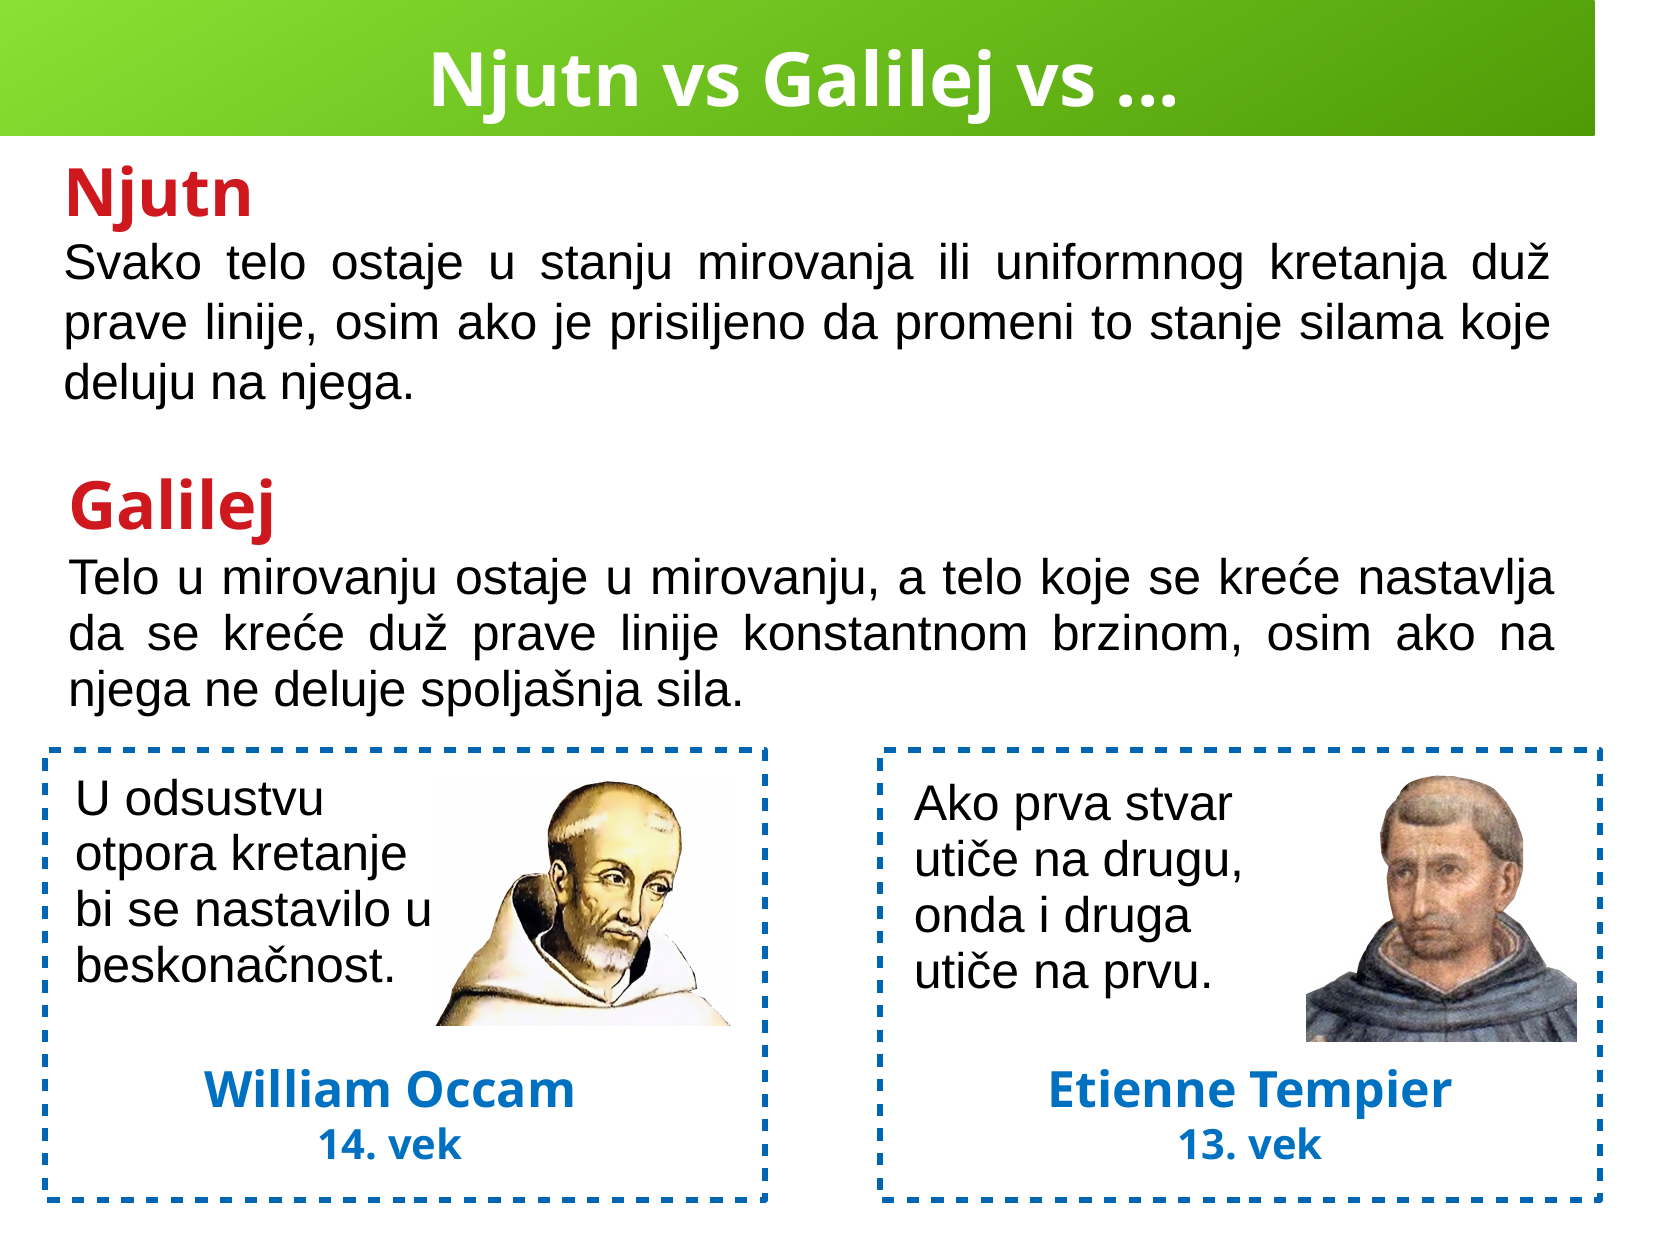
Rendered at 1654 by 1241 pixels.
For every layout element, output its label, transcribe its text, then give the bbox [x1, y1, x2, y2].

text_box Njutn Svako telo ostaje u stanju mirovanja ili uniformnog kretanja duž prave linije, osim ako je prisiljeno da promeni to stanje silama koje deluju na njega. [13, 141, 1567, 418]
text_box Galilej Telo u mirovanju ostaje u mirovanju, a telo koje se kreće nastavlja da se kreće duž prave linije konstantnom brzinom, osim ako na njega ne deluje spoljašnja sila. [53, 451, 1570, 712]
picture [451, 779, 736, 1026]
text_box William Occam 14. vek [105, 1050, 676, 1176]
text_box Njutn vs Galilej vs ... [217, 23, 1392, 130]
text_box Etienne Tempier 13. vek [999, 1050, 1502, 1176]
text_box U odsustvu otpora kretanje bi se nastavilo u beskonačnost. [60, 762, 451, 1028]
picture [1306, 771, 1577, 1042]
text_box Ako prva stvar utiče na drugu, onda i druga utiče na prvu. [899, 768, 1290, 1036]
